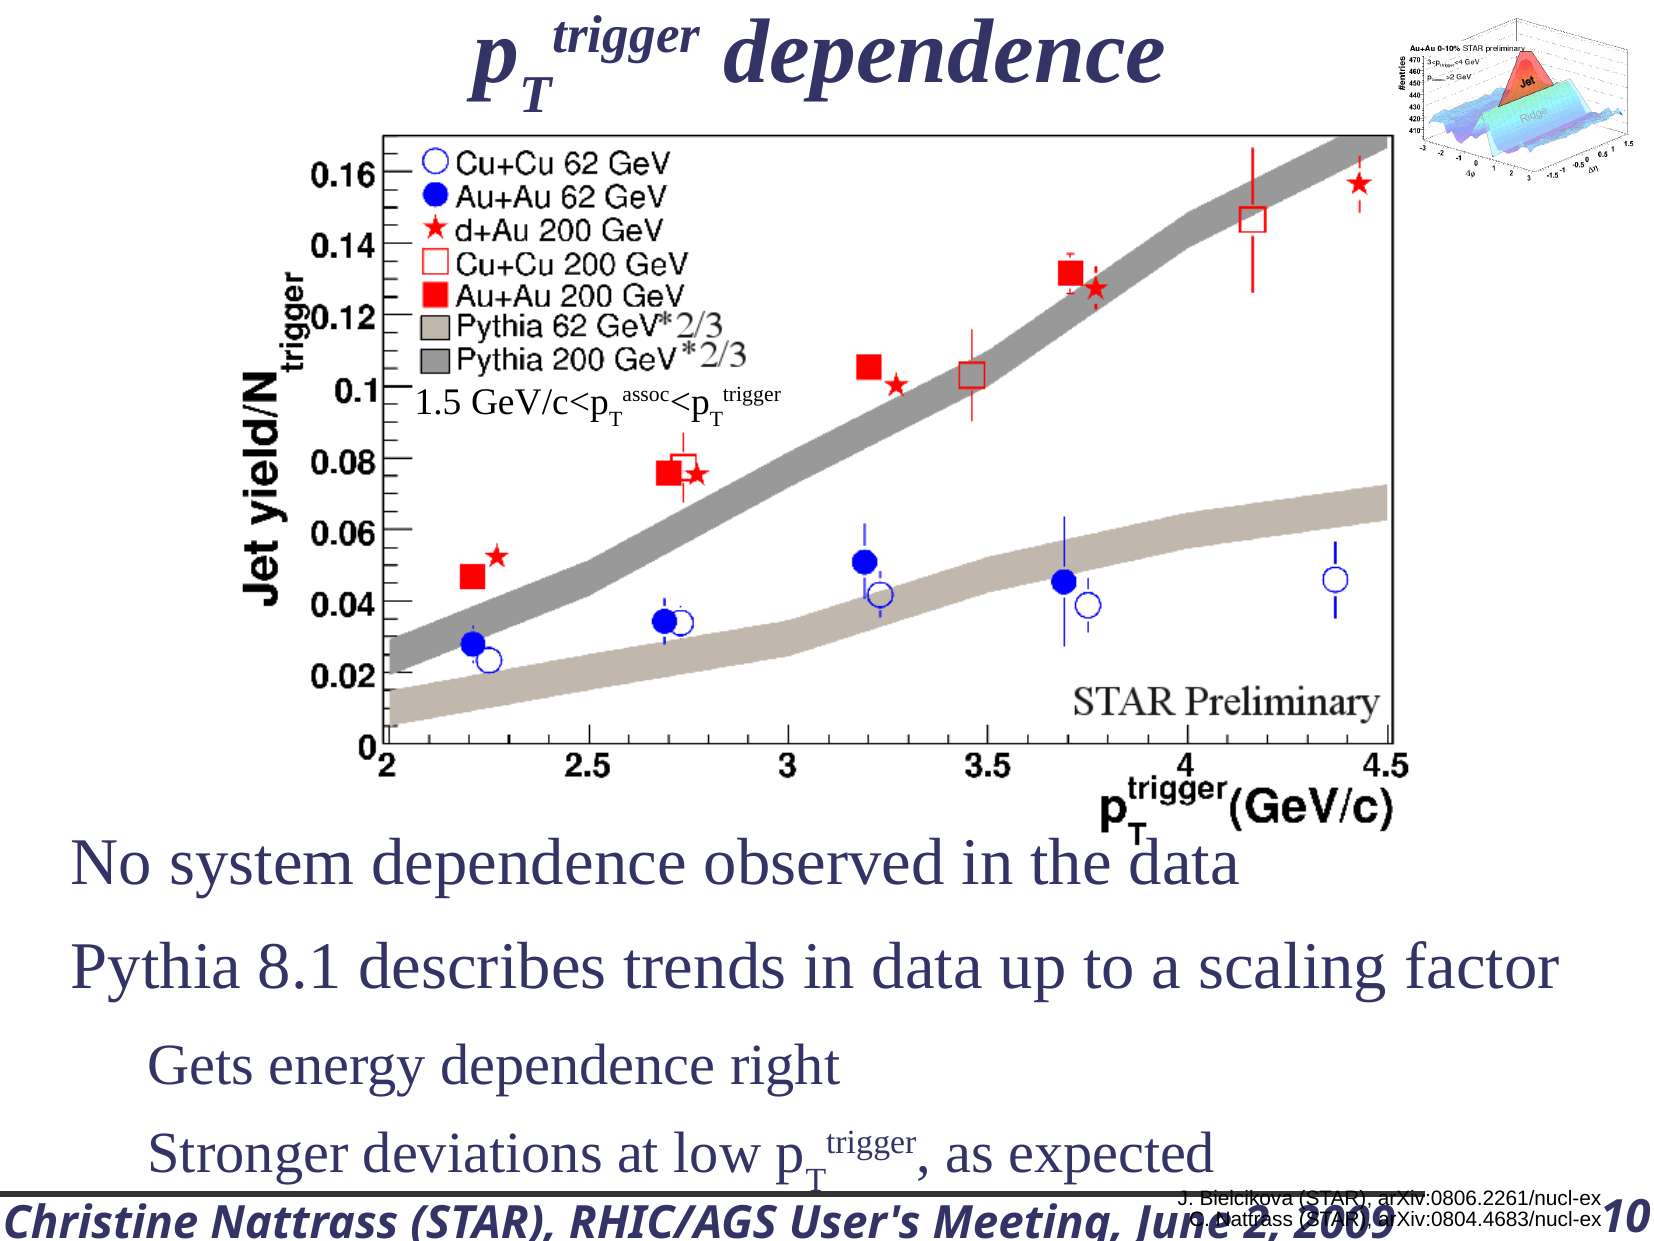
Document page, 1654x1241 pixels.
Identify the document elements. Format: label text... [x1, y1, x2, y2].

title pTtrigger dependence [76, 0, 1398, 125]
text_box 1.5 GeV/c<pTassoc<pTtrigger [399, 373, 925, 439]
list No system dependence observed in the data Pythia 8.1 describes trends in data up to a scaling factor Gets energy dependence right Stronger deviations at low pTtrigger, as expected [53, 824, 1624, 1199]
picture [229, 0, 1654, 824]
text_box J. Bielcikova (STAR), arXiv:0806.2261/nucl-ex C. Nattrass (STAR), arXiv:0804.4683/nucl-ex [1100, 1180, 1617, 1241]
